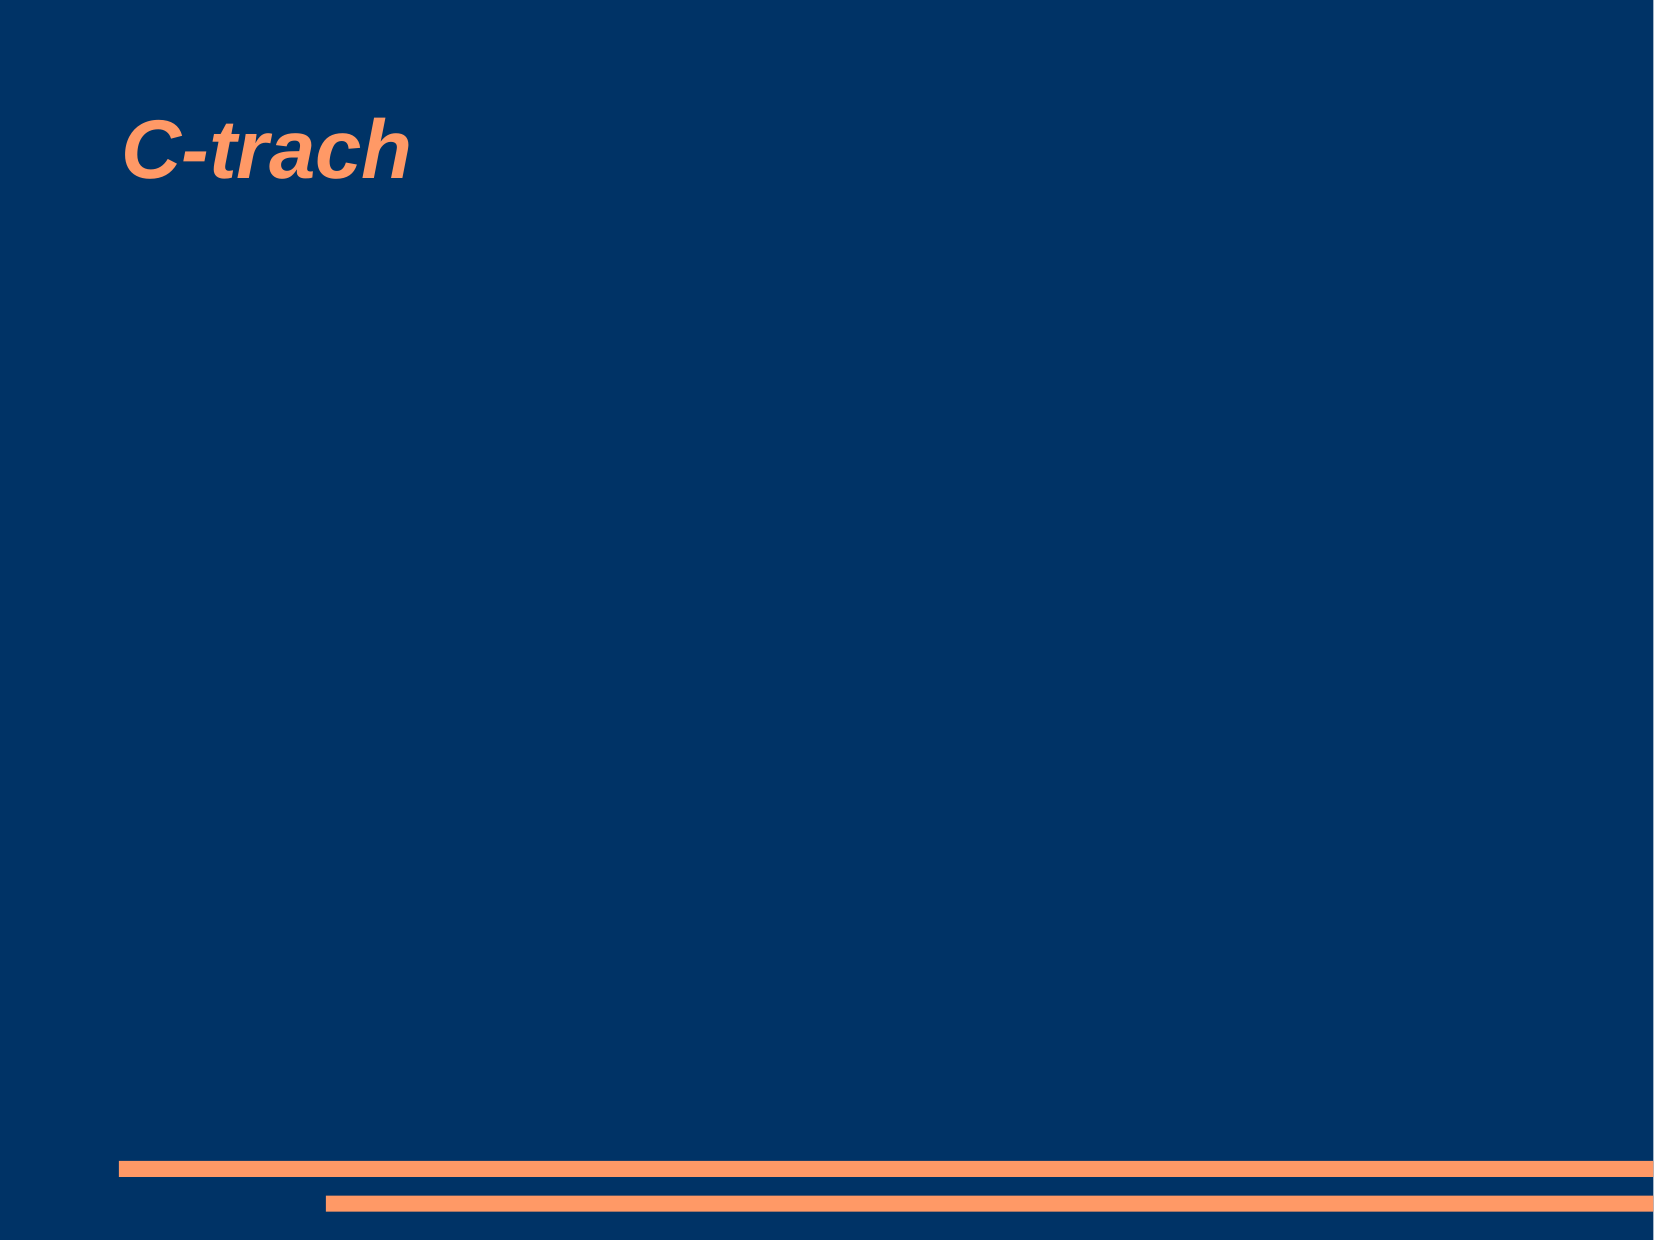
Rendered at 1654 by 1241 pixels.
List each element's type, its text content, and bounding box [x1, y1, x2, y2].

title C-trach [121, 53, 1534, 247]
